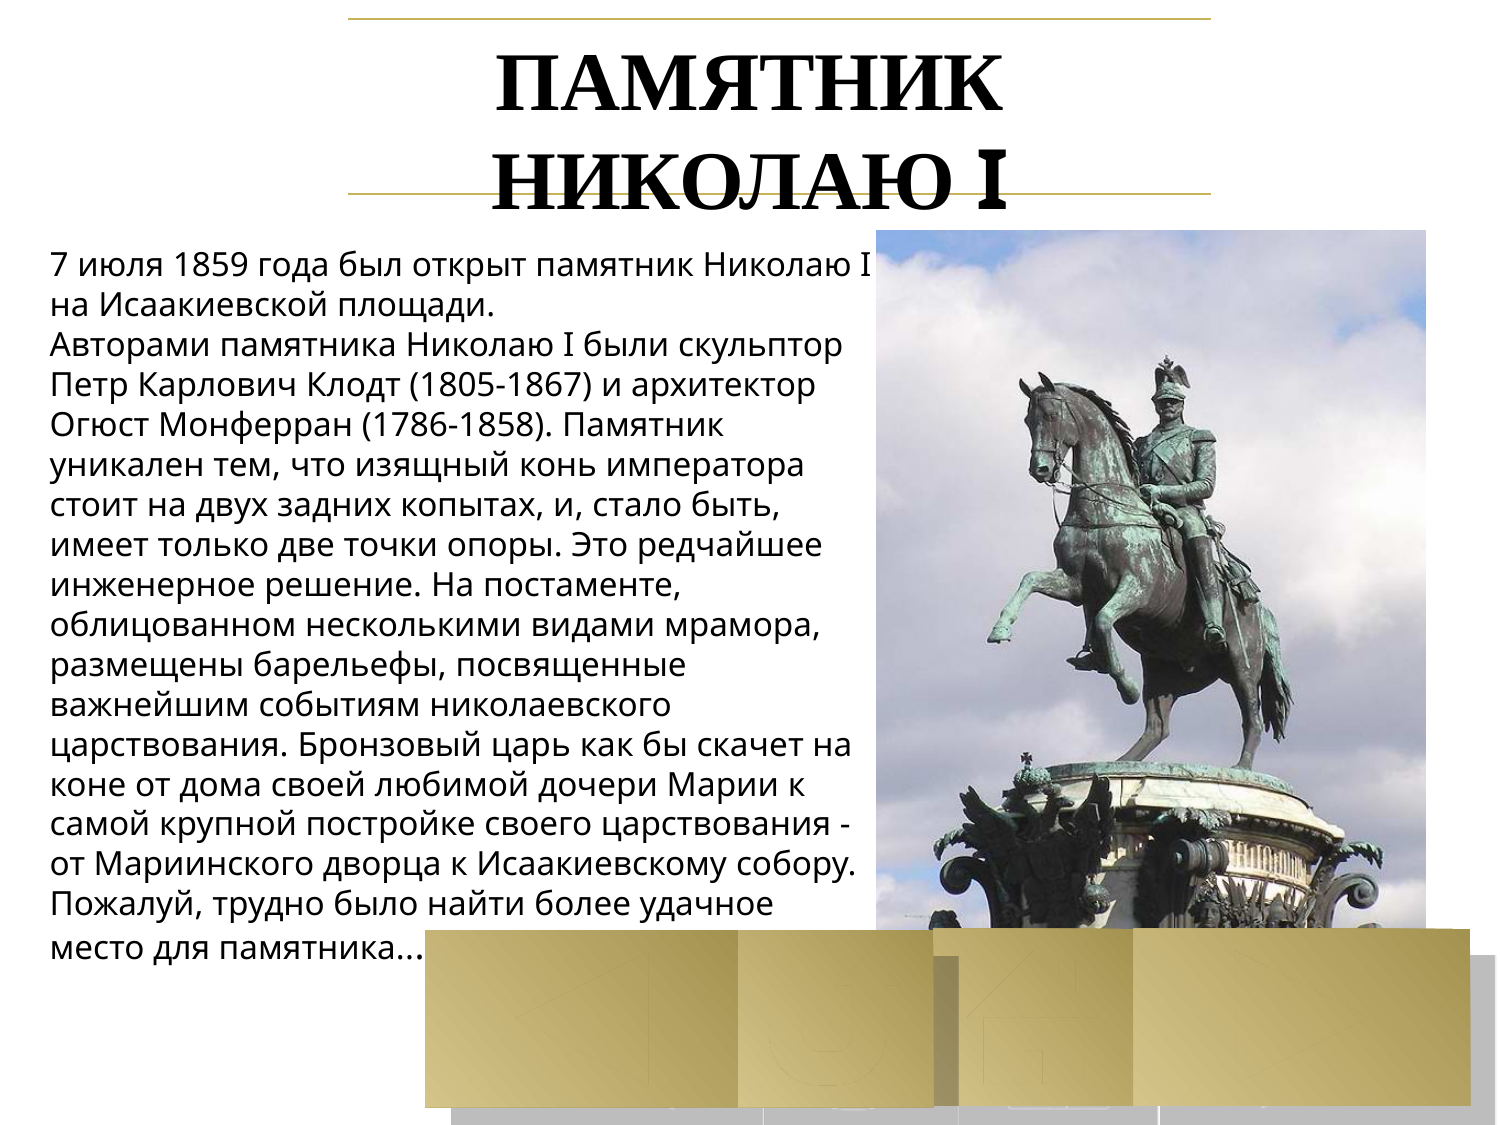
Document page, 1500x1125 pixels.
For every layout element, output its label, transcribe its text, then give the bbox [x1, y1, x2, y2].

text_box ПАМЯТНИК НИКОЛАЮ I [375, 19, 1125, 234]
text_box [425, 928, 1471, 1108]
picture [876, 230, 1426, 930]
text_box 7 июля 1859 года был открыт памятник Николаю I на Исаакиевской площади. Авторами памятника Николаю I были скульптор Петр Карлович Клодт (1805-1867) и архитектор Огюст Монферран (1786-1858). Памятник уникален тем, что изящный конь императора стоит на двух задних копытах, и, стало быть, имеет только две точки опоры. Это редчайшее инженерное решение. На постаменте, облицованном несколькими видами мрамора, размещены барельефы, посвященные важнейшим событиям николаевского царствования. Бронзовый царь как бы скачет на коне от дома своей любимой дочери Марии к самой крупной постройке своего царствования - от Мариинского дворца к Исаакиевскому собору. Пожалуй, трудно было найти более удачное место для памятника... [35, 236, 876, 1020]
subtitle [4, 194, 680, 1012]
